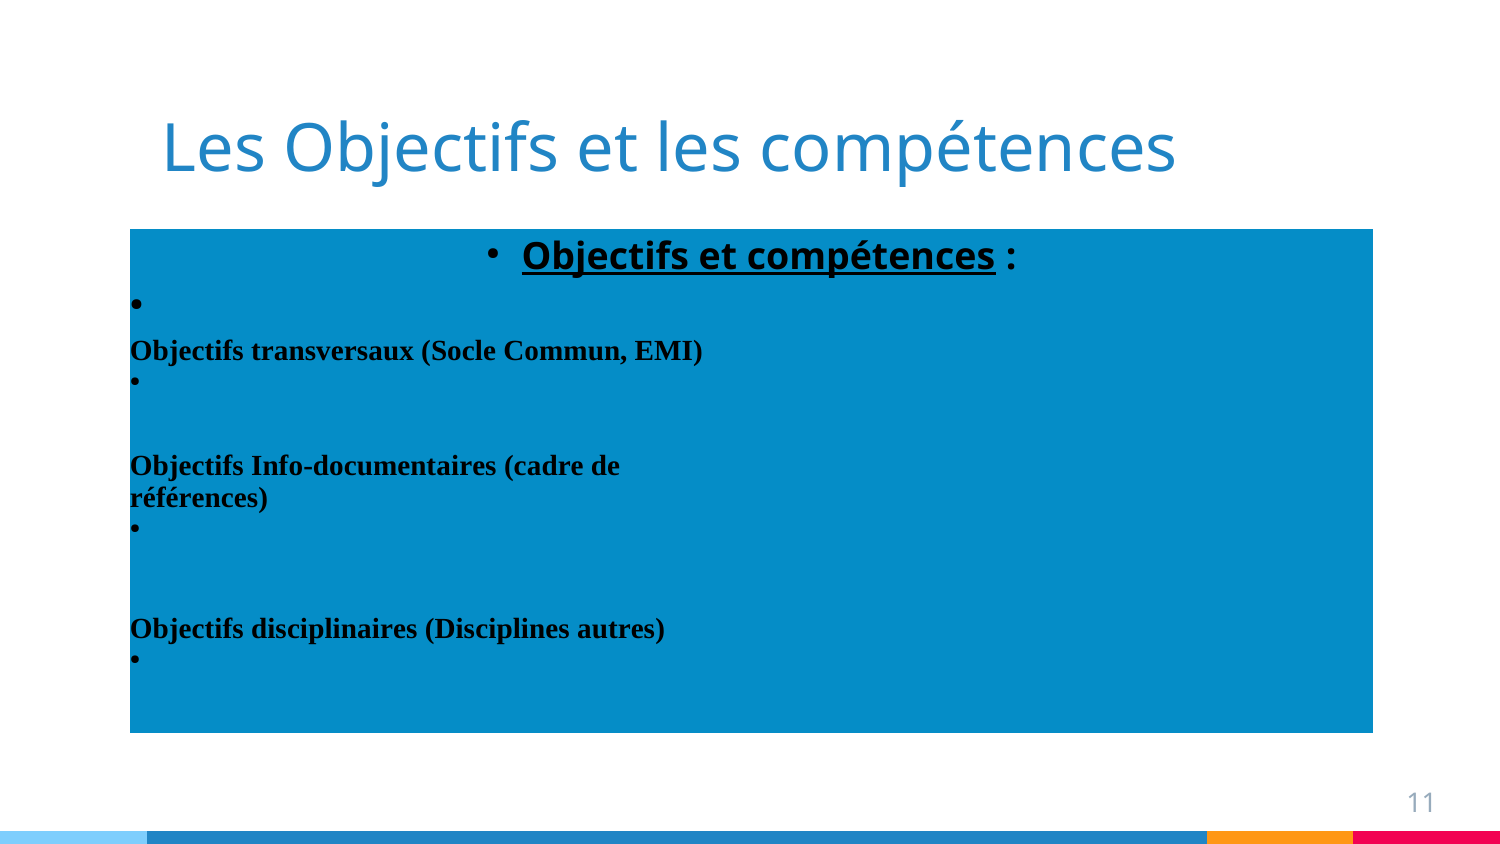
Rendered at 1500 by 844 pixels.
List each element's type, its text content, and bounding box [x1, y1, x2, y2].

title Les Objectifs et les compétences [146, 58, 1207, 200]
table_cell Objectifs transversaux (Socle Commun, EMI) [130, 334, 751, 449]
text_box 11 [1391, 770, 1482, 822]
table_header Objectifs et compétences : [130, 229, 1373, 334]
table_cell [751, 334, 1373, 449]
table_cell [751, 612, 1373, 733]
table_cell [751, 449, 1373, 612]
table_cell Objectifs disciplinaires (Disciplines autres) [130, 612, 751, 733]
table_cell Objectifs Info-documentaires (cadre de références) [130, 449, 751, 612]
